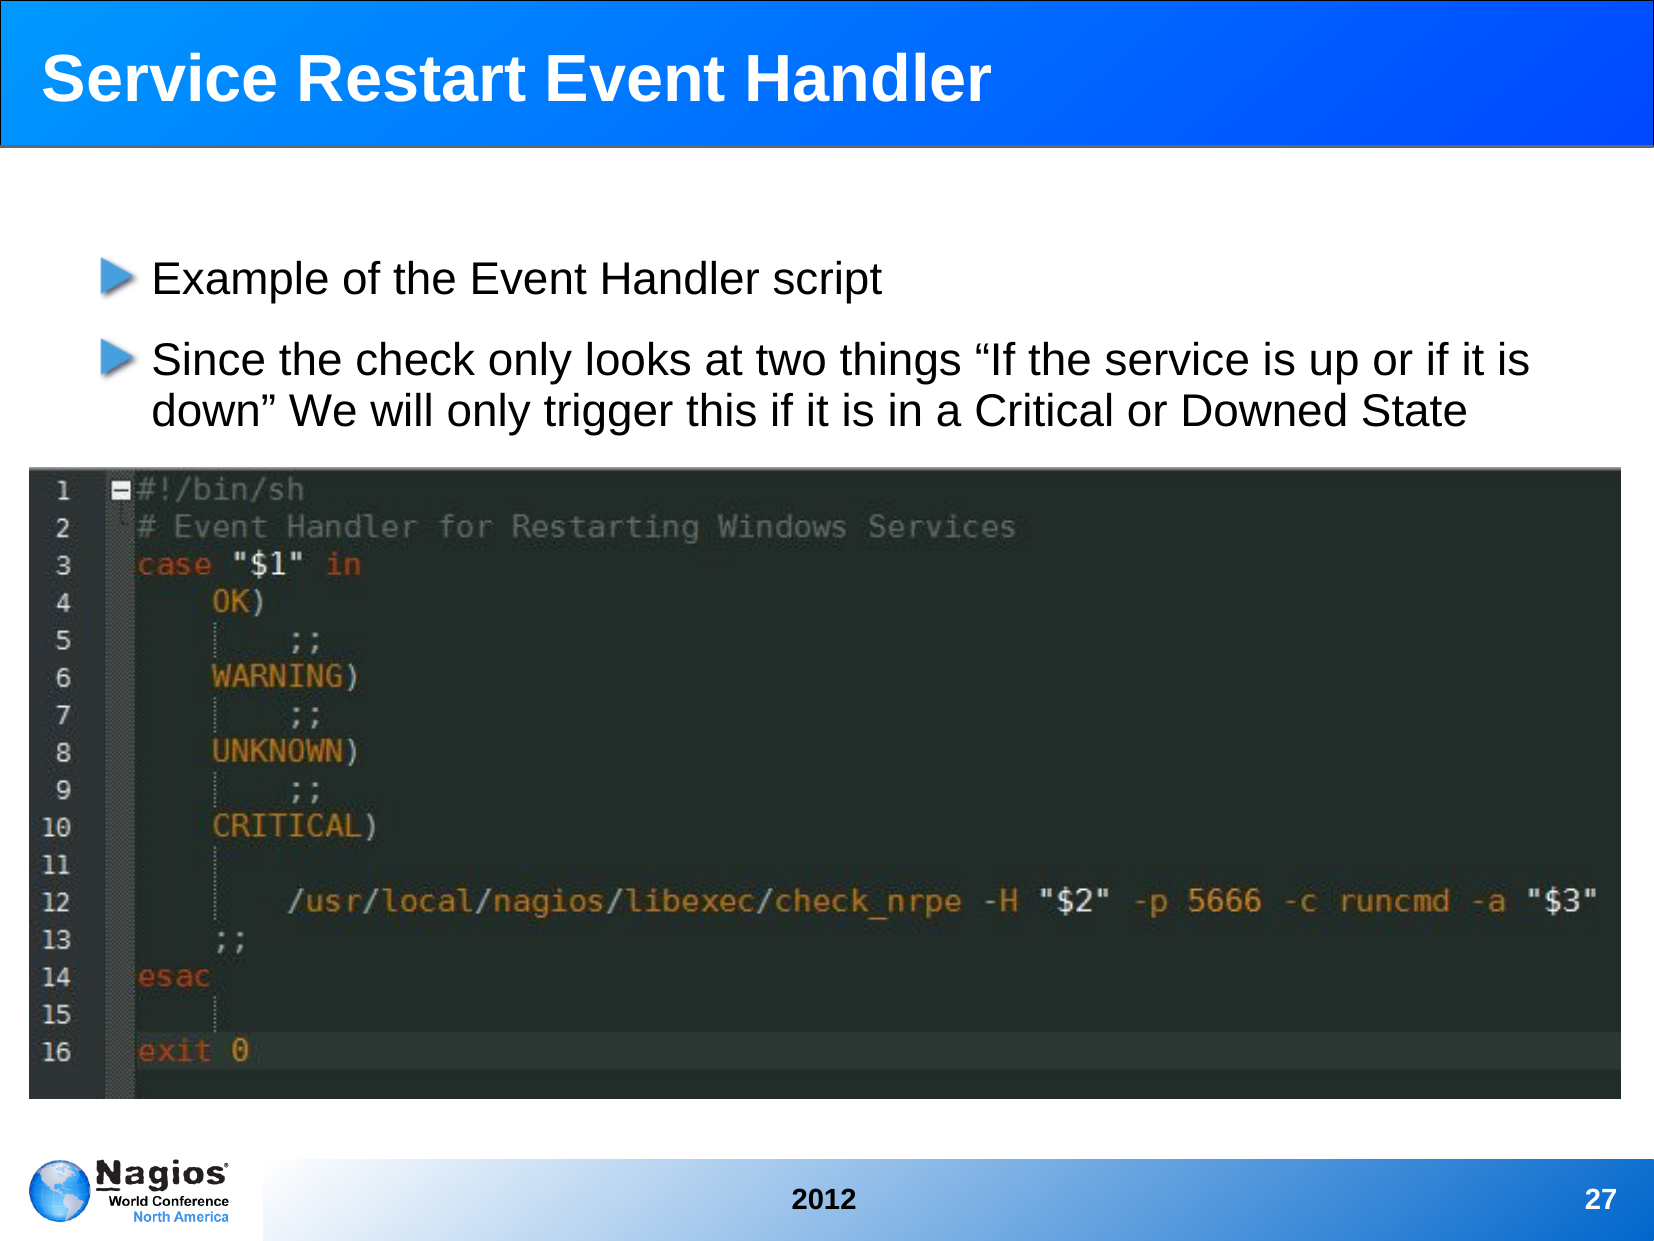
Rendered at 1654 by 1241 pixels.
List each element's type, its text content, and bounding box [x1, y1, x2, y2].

list Example of the Event Handler script Since the check only looks at two things “If the service is up or if it is down” We will only trigger this if it is in a Critical or Downed State [80, 253, 1569, 467]
title Service Restart Event Handler [41, 0, 1248, 211]
picture [29, 467, 1621, 1099]
picture [29, 1159, 229, 1235]
